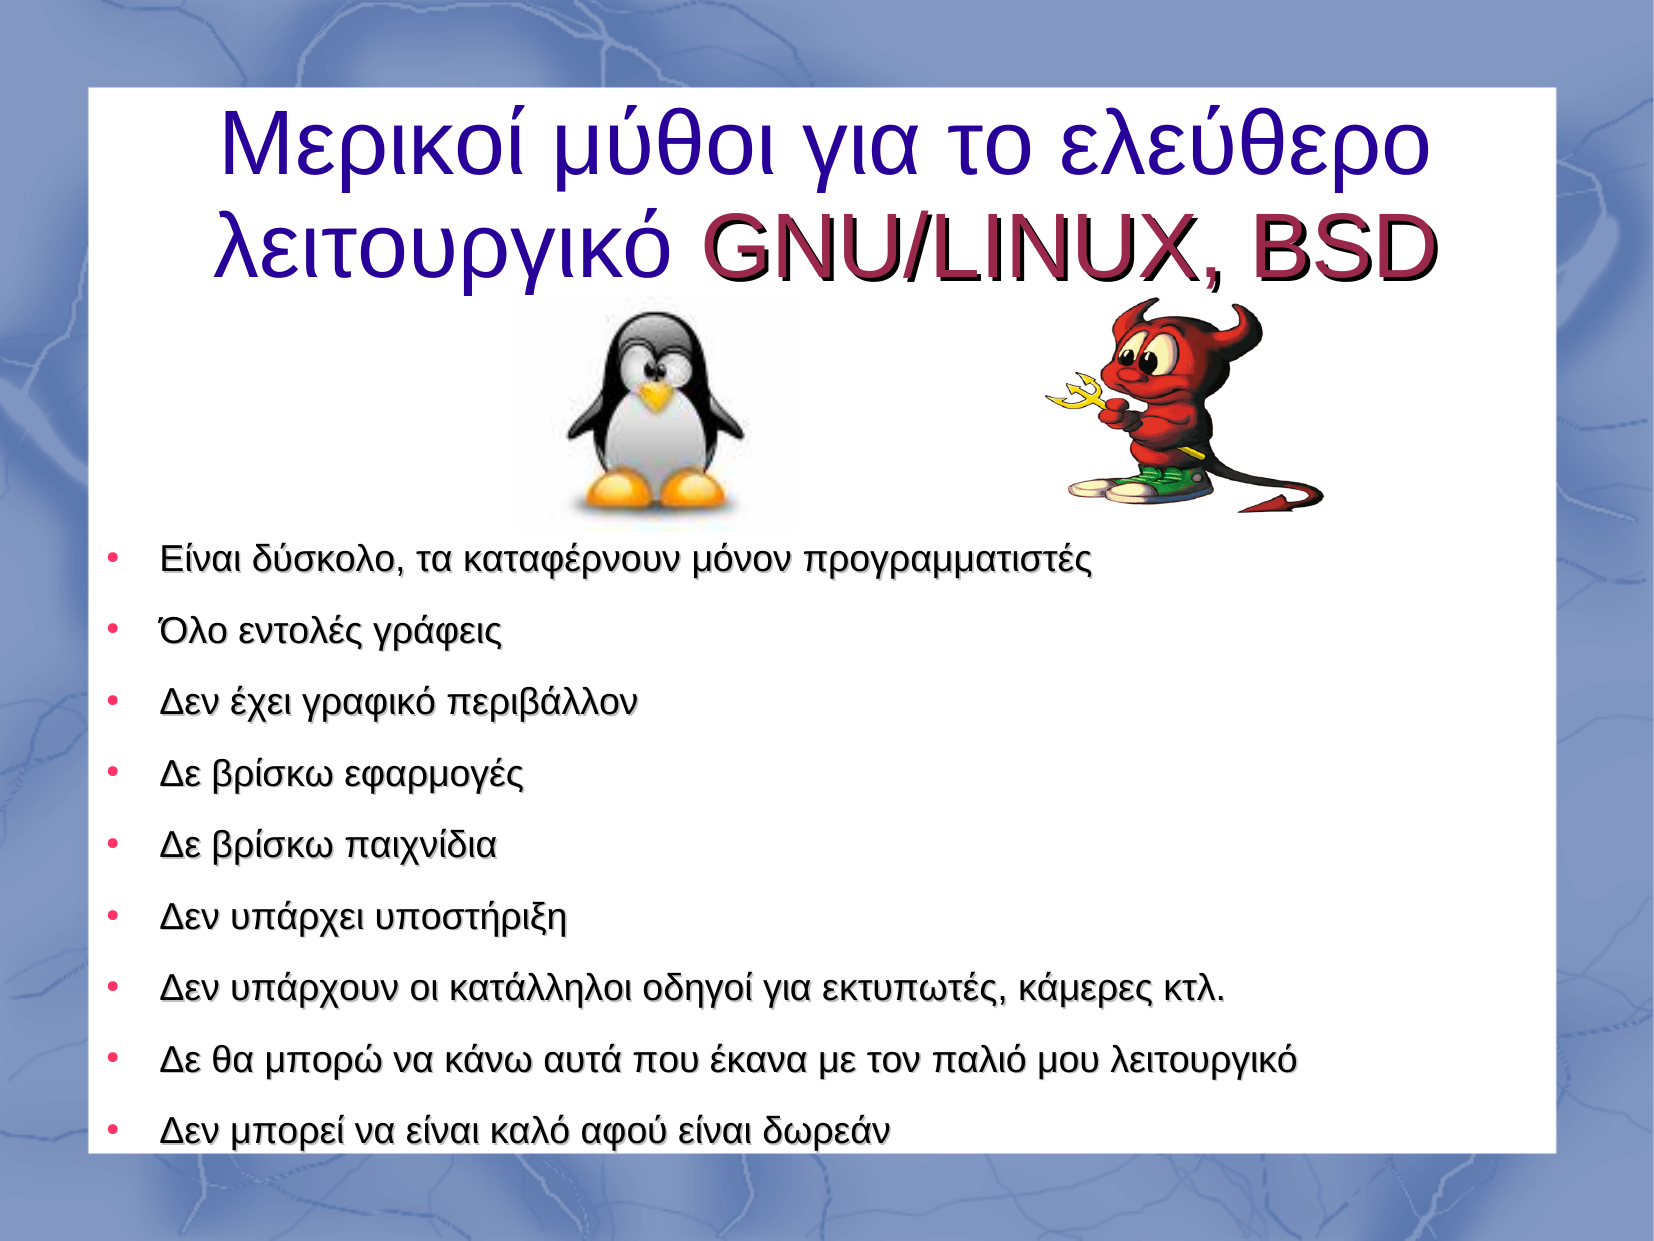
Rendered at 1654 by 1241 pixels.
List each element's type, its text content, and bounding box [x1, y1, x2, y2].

picture [0, 0, 1654, 1241]
list Είναι δύσκολο, τα καταφέρνουν μόνον προγραμματιστές Όλο εντολές γράφεις Δεν έχει γραφικό περιβάλλον Δε βρίσκω εφαρμογές Δε βρίσκω παιχνίδια Δεν υπάρχει υποστήριξη Δεν υπάρχουν οι κατάλληλοι οδηγοί για εκτυπωτές, κάμερες κτλ. Δε θα μπορώ να κάνω αυτά που έκανα με τον παλιό μου λειτουργικό Δεν μπορεί να είναι καλό αφού είναι δωρεάν [88, 295, 1565, 1233]
title Μερικοί μύθοι για το ελεύθερο λειτουργικό GNU/LINUX, BSD [118, 91, 1536, 295]
